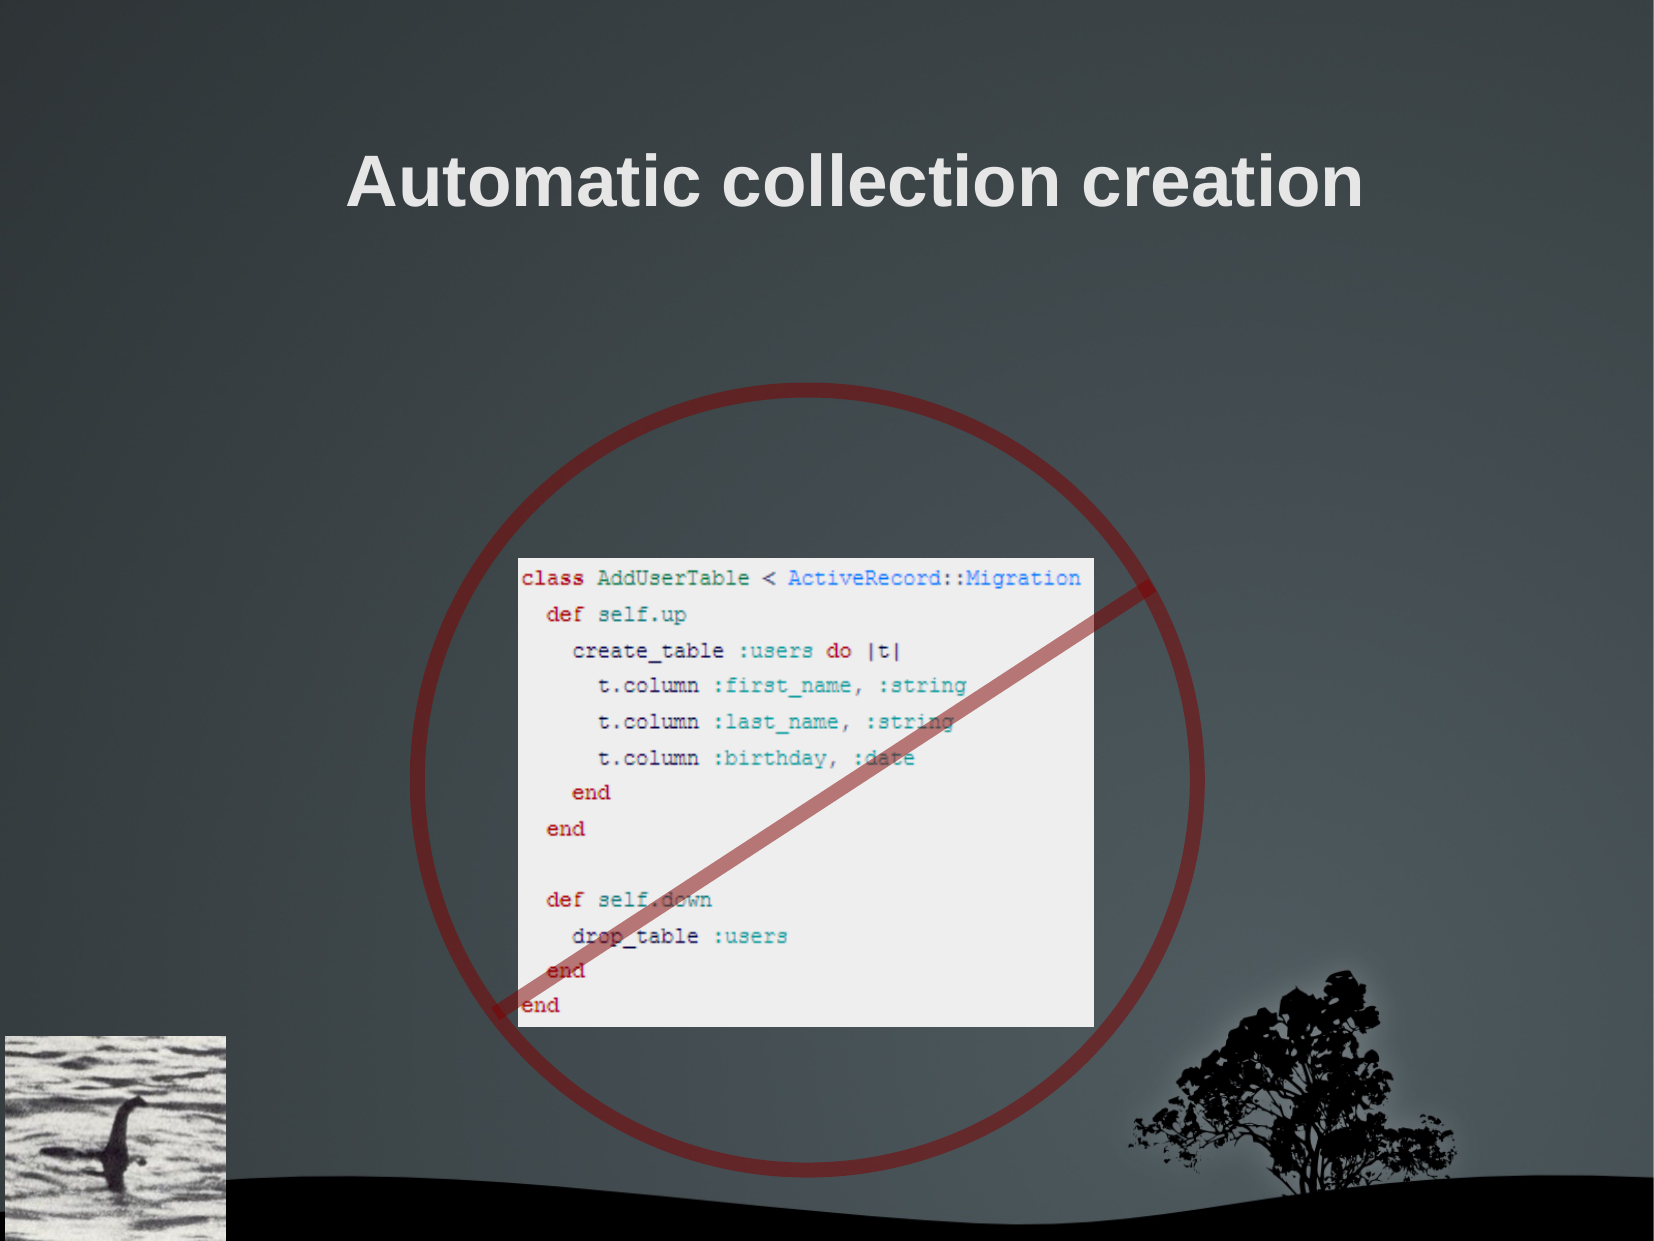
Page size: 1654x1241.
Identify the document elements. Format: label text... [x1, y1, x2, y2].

title Automatic collection creation [111, 77, 1600, 286]
picture [0, 0, 1654, 1241]
